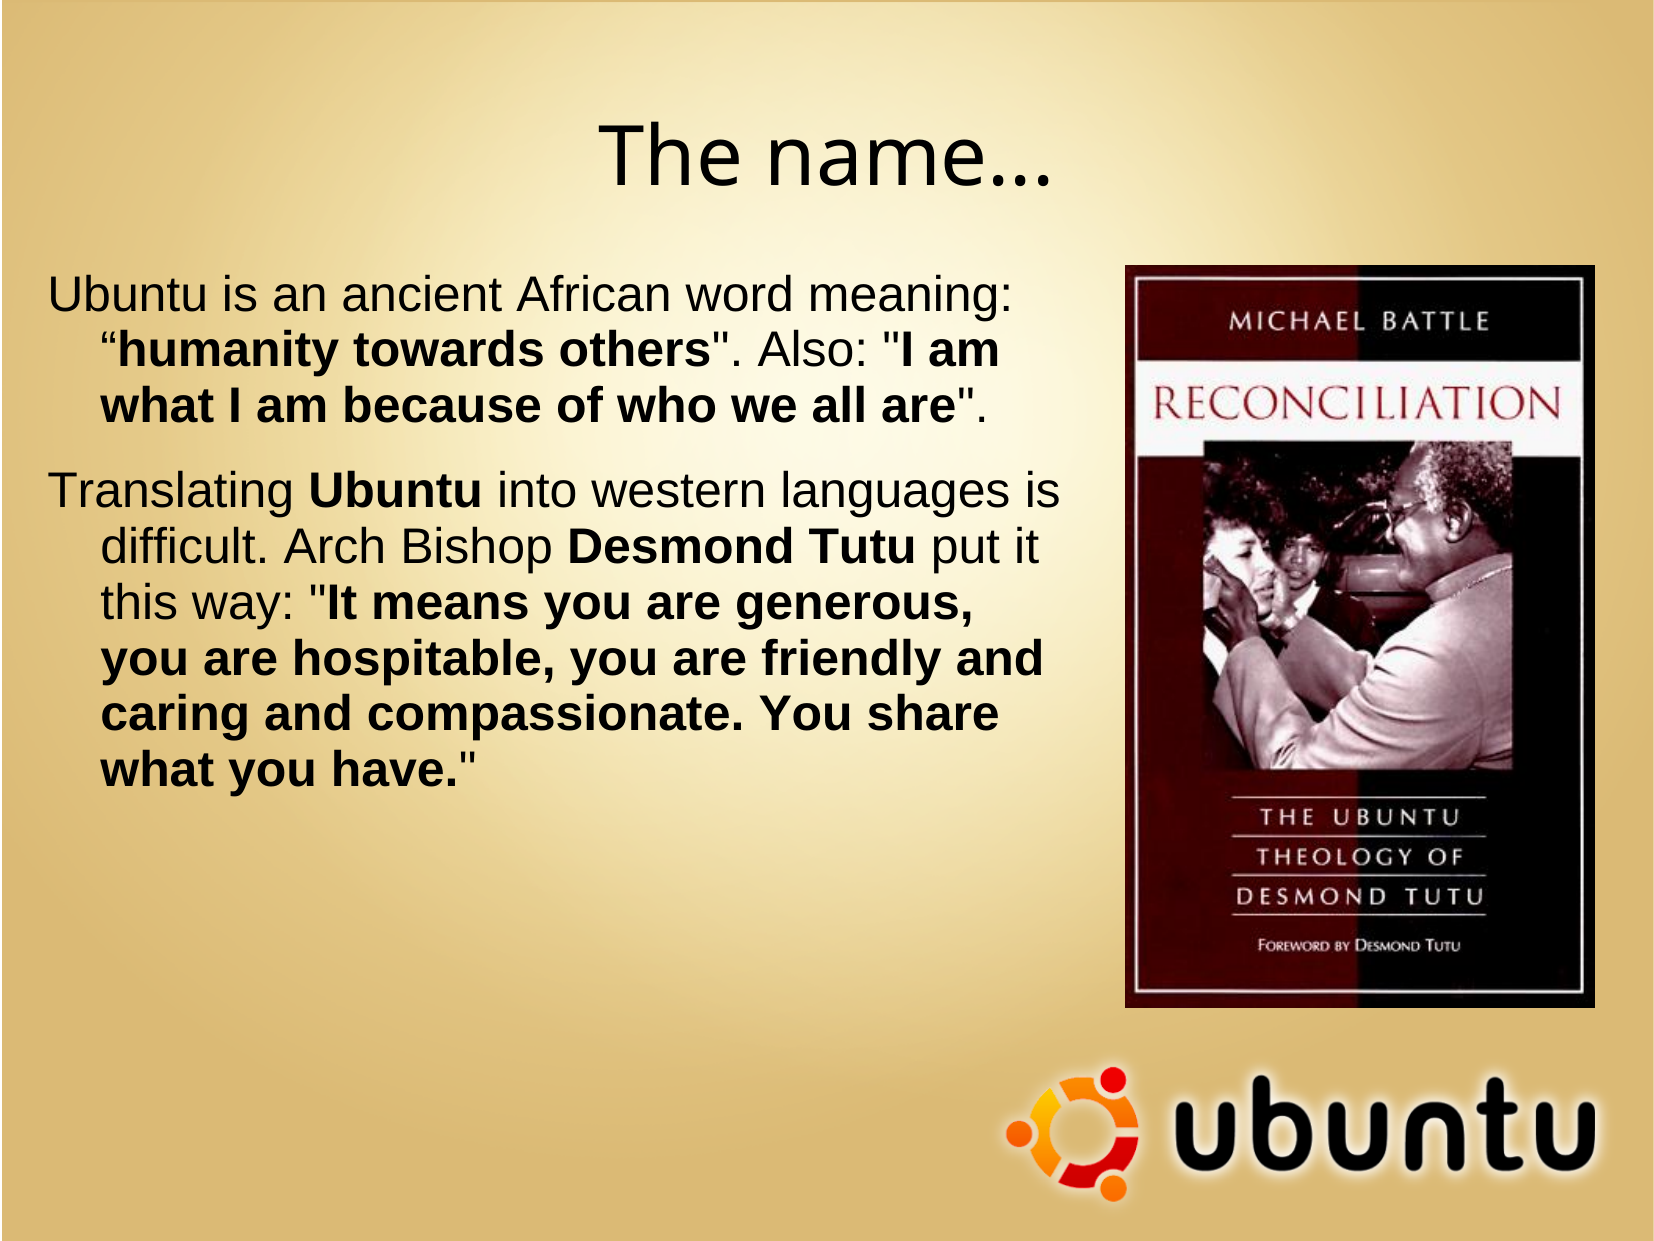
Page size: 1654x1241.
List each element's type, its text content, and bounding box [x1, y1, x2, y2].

list Ubuntu is an ancient African word meaning: “humanity towards others". Also: "I am what I am because of who we all are". Translating Ubuntu into western languages is difficult. Arch Bishop Desmond Tutu put it this way: "It means you are generous, you are hospitable, you are friendly and caring and compassionate. You share what you have." [29, 265, 1063, 1123]
picture [2, 0, 1654, 1241]
title The name... [82, 49, 1571, 257]
